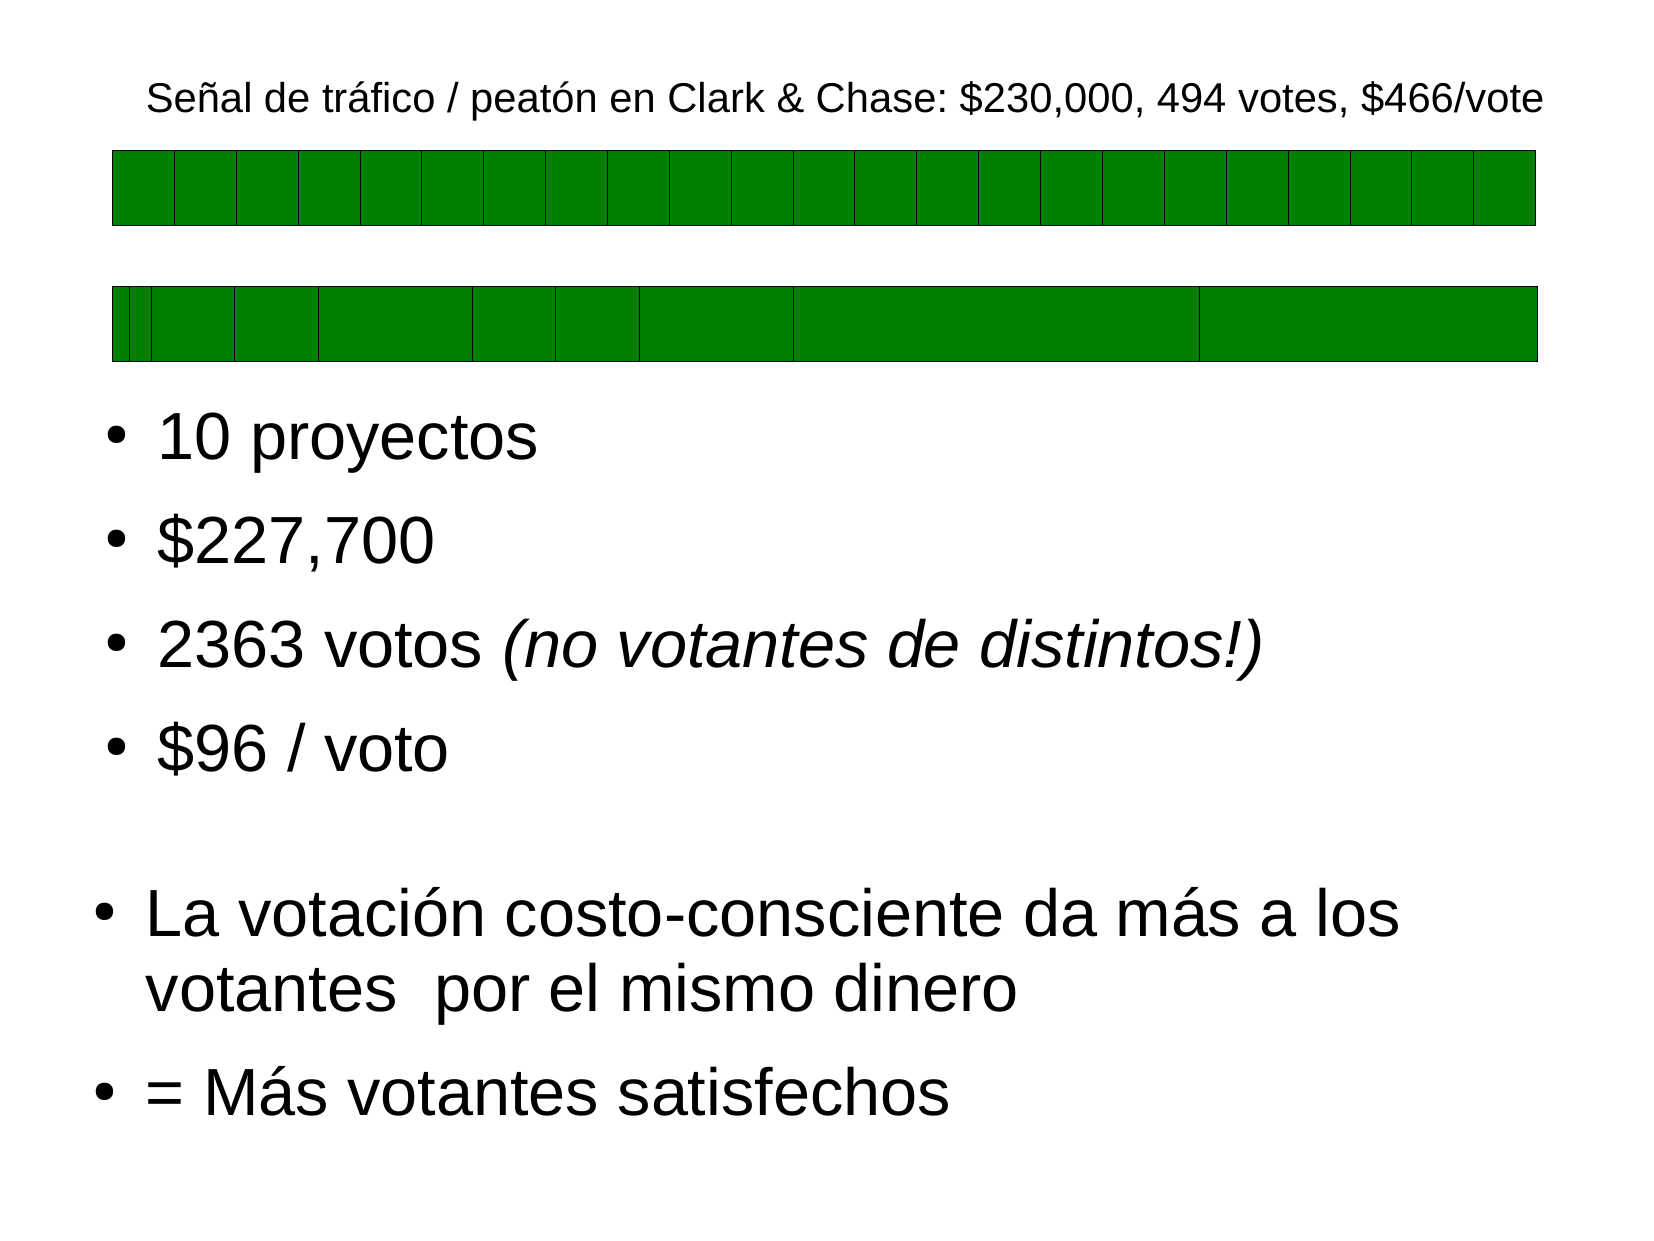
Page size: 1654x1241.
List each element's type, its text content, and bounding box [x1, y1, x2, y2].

list La votación costo-consciente da más a los votantes por el mismo dinero = Más votantes satisfechos [75, 876, 1613, 1151]
text_box [112, 286, 1538, 362]
list 10 proyectos $227,700 2363 votos (no votantes de distintos!) $96 / voto [86, 398, 1576, 786]
list Señal de tráfico / peatón en Clark & Chase: $230,000, 494 votes, $466/vote [75, 75, 1564, 151]
text_box [112, 150, 1536, 226]
